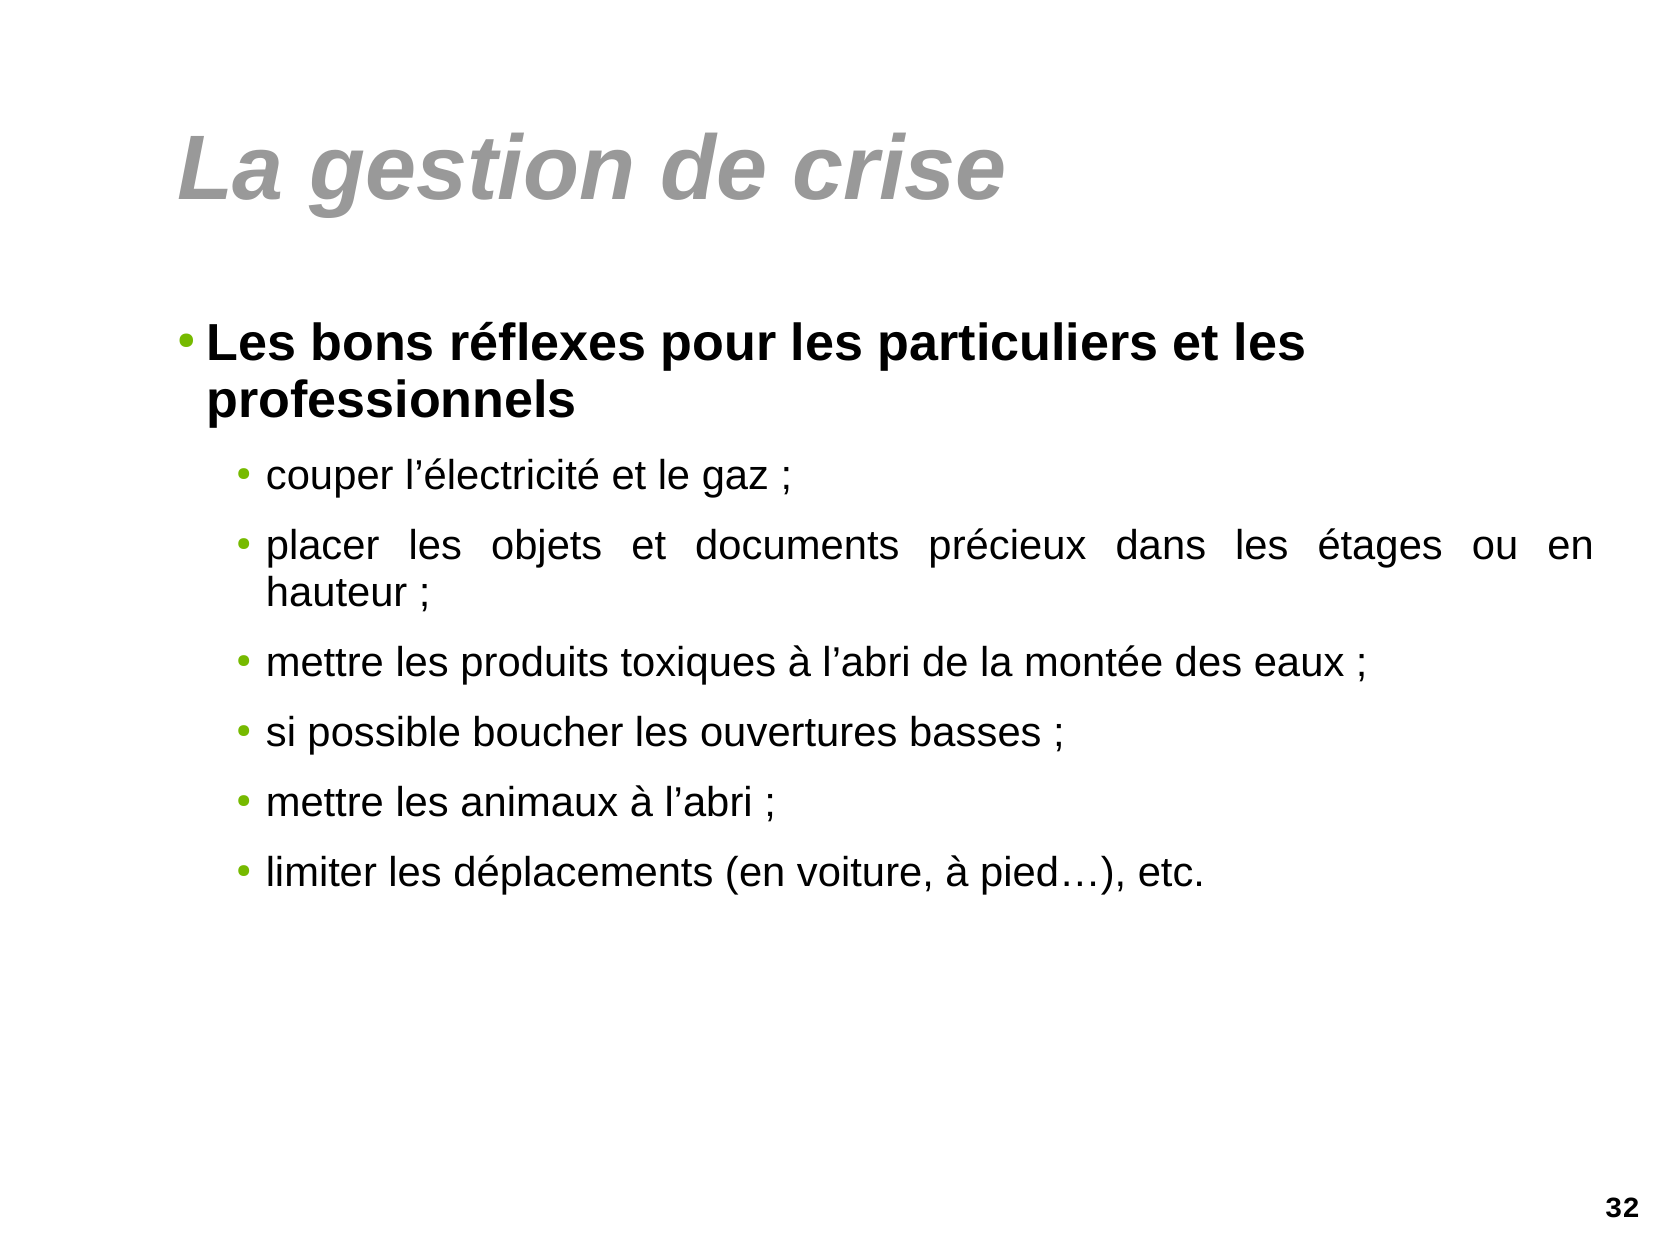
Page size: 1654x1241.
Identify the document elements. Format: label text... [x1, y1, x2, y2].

title La gestion de crise [177, 69, 1625, 266]
list Les bons réflexes pour les particuliers et les professionnels couper l’électricité et le gaz ; placer les objets et documents précieux dans les étages ou en hauteur ; mettre les produits toxiques à l’abri de la montée des eaux ; si possible boucher les ouvertures basses ; mettre les animaux à l’abri ; limiter les déplacements (en voiture, à pied…), etc. [177, 312, 1595, 1123]
